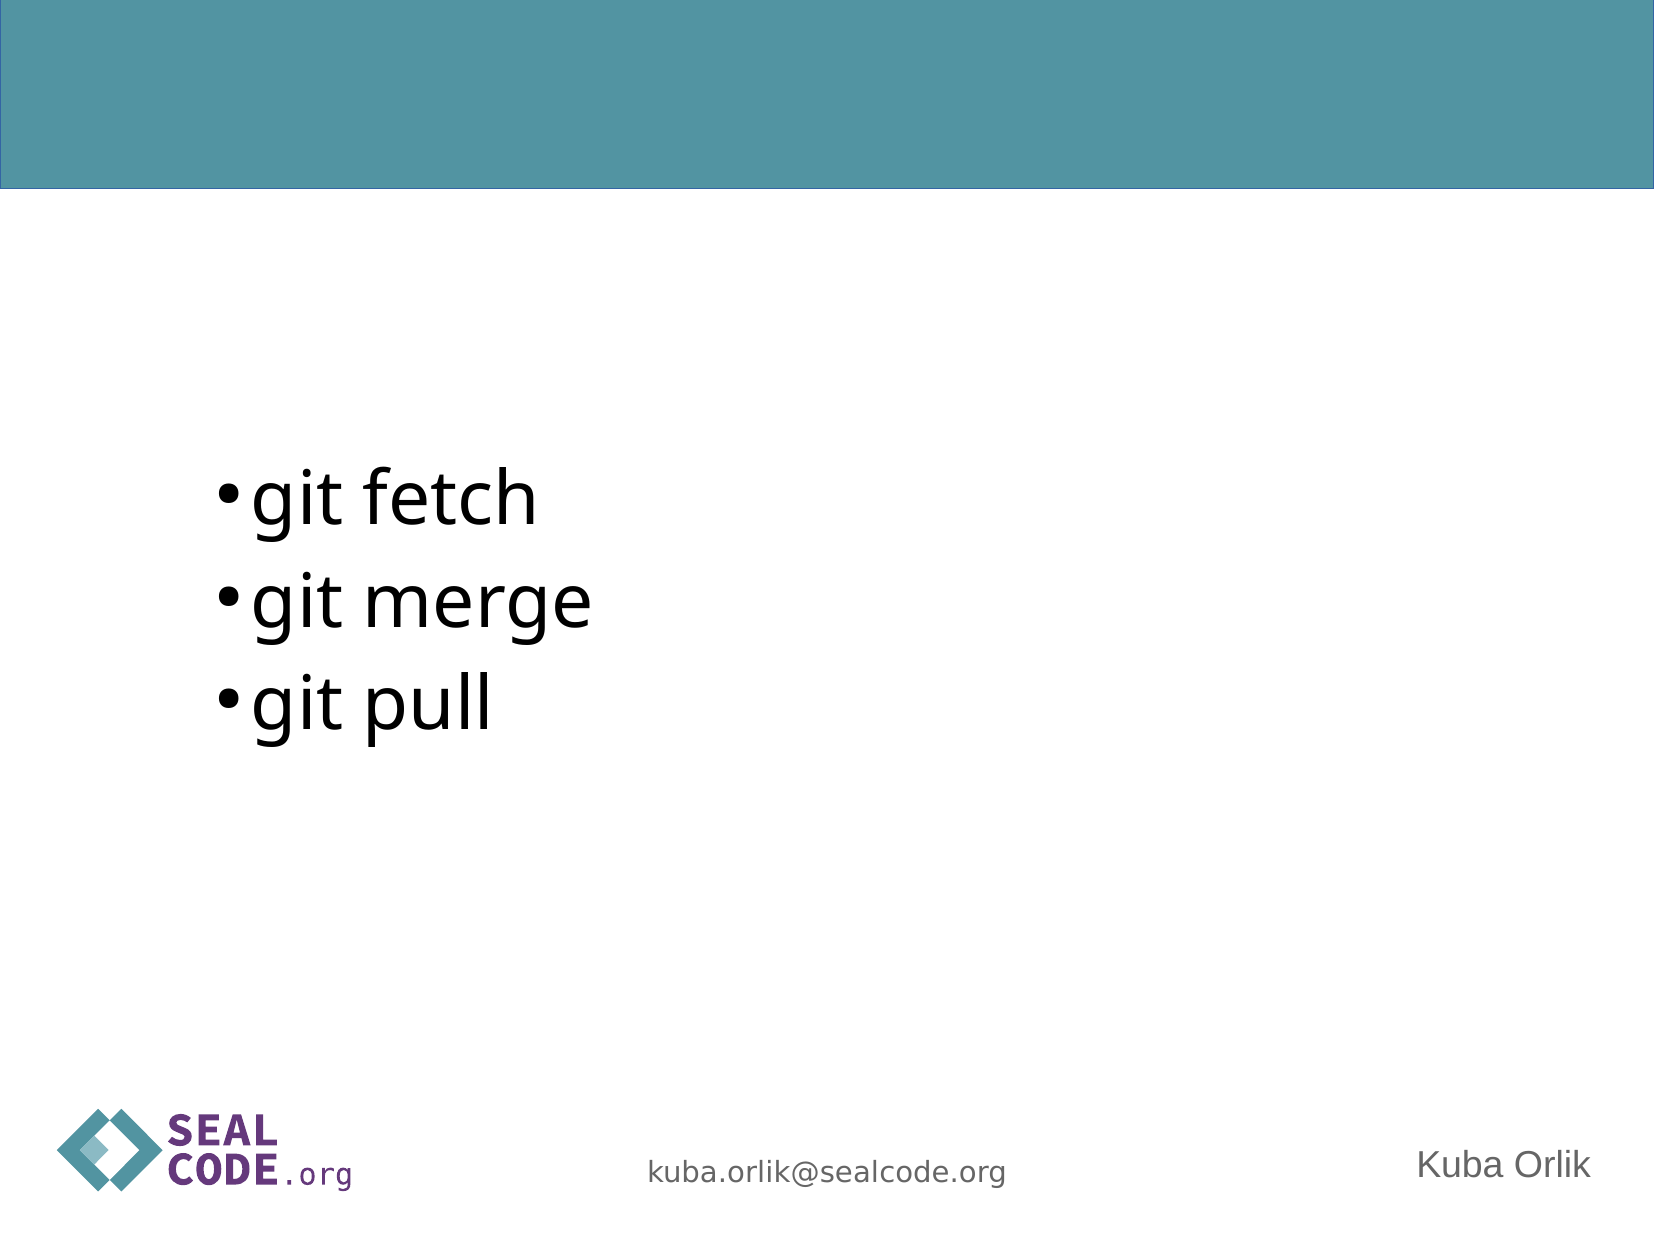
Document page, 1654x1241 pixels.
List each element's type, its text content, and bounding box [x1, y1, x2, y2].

text_box git fetch git merge git pull [200, 437, 1583, 965]
